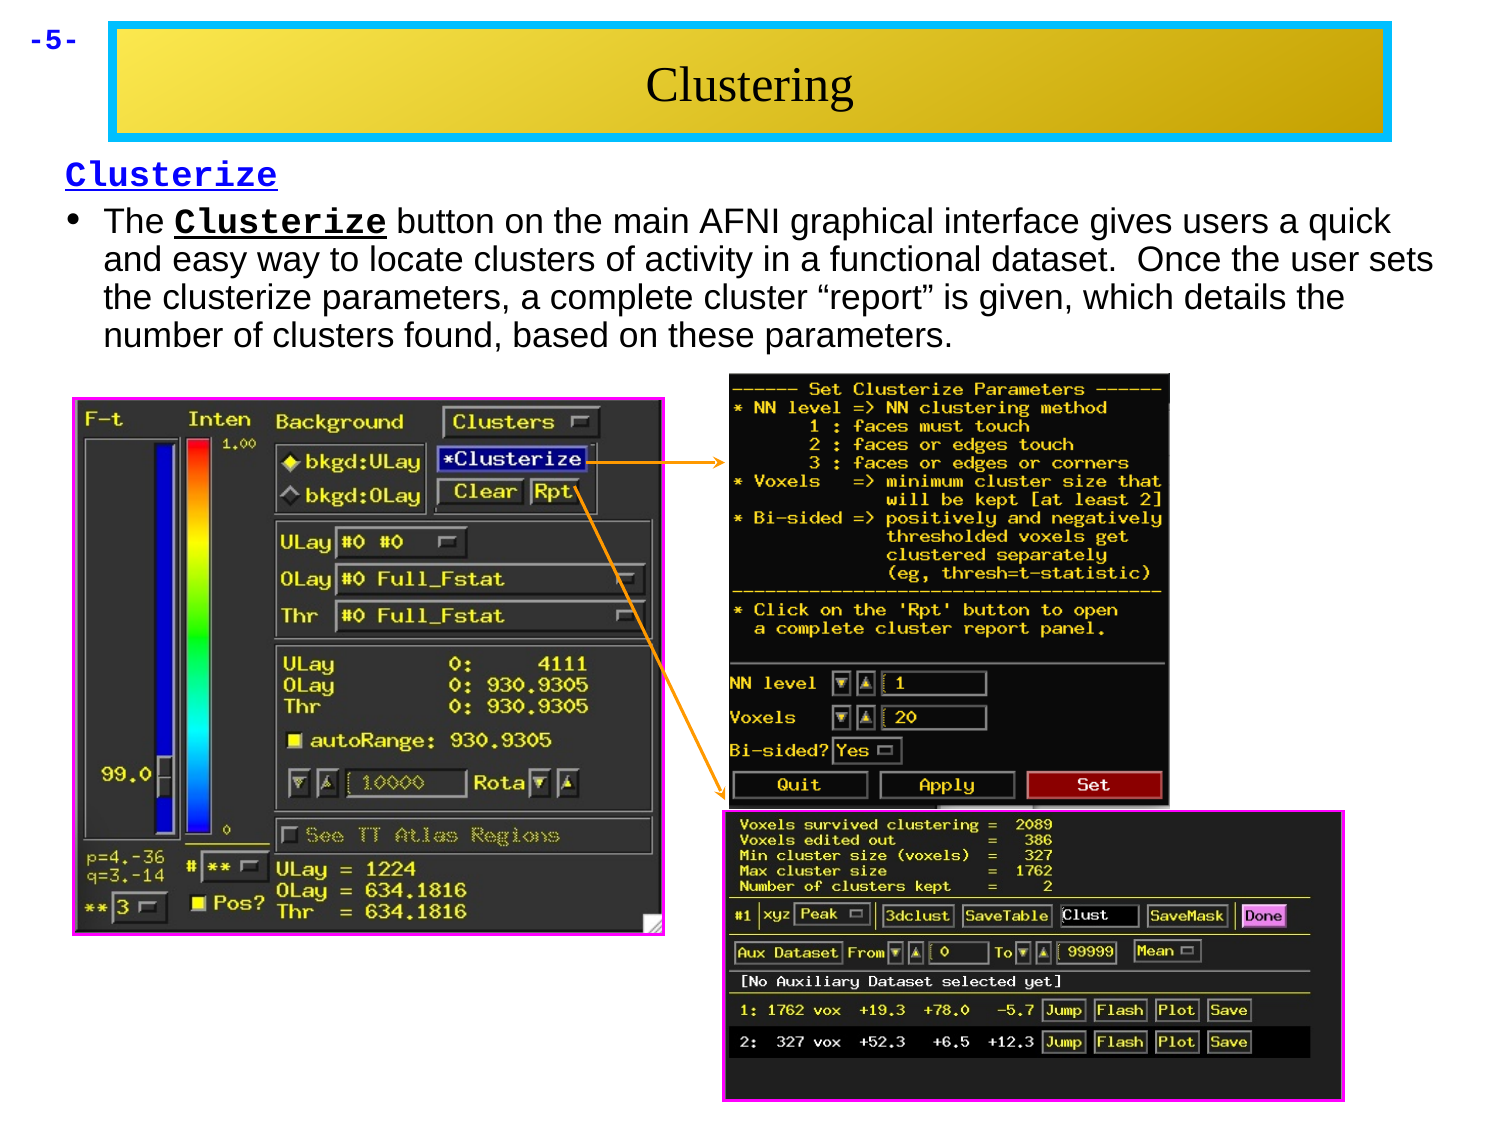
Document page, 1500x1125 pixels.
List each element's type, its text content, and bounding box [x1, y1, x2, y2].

picture [729, 373, 1170, 809]
picture [725, 812, 1342, 1100]
title Clustering [112, 24, 1388, 138]
list Clusterize The Clusterize button on the main AFNI graphical interface gives users a quick and easy way to locate clusters of activity in a functional dataset. Once the user sets the clusterize parameters, a complete cluster “report” is given, which details the number of clusters found, based on these parameters. [50, 147, 1450, 436]
picture [75, 399, 663, 934]
